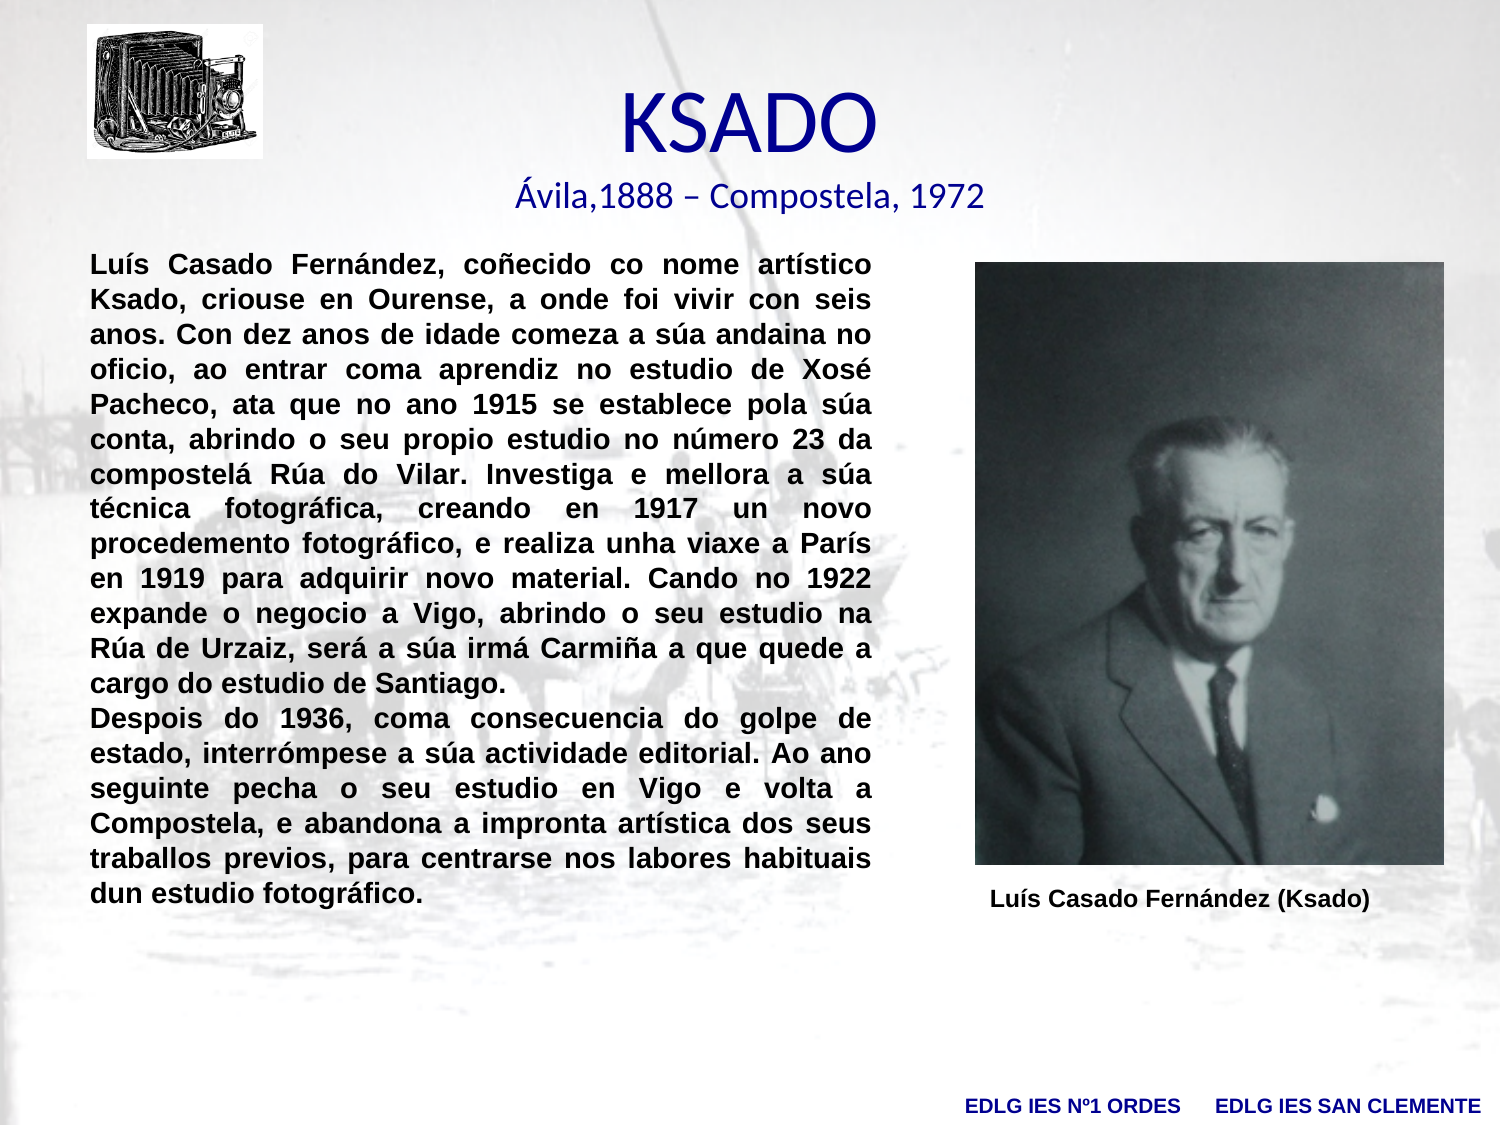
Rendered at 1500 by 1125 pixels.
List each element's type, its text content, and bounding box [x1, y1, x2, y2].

title KSADO Ávila,1888 – Compostela, 1972 [75, 45, 1426, 233]
text_box Luís Casado Fernández (Ksado) [975, 875, 1386, 921]
text_box Luís Casado Fernández, coñecido co nome artístico Ksado, criouse en Ourense, a onde foi vivir con seis anos. Con dez anos de idade comeza a súa andaina no oficio, ao entrar coma aprendiz no estudio de Xosé Pacheco, ata que no ano 1915 se establece pola súa conta, abrindo o seu propio estudio no número 23 da compostelá Rúa do Vilar. Investiga e mellora a súa técnica fotográfica, creando en 1917 un novo procedemento fotográfico, e realiza unha viaxe a París en 1919 para adquirir novo material. Cando no 1922 expande o negocio a Vigo, abrindo o seu estudio na Rúa de Urzaiz, será a súa irmá Carmiña a que quede a cargo do estudio de Santiago. Despois do 1936, coma consecuencia do golpe de estado, interrómpese a súa actividade editorial. Ao ano seguinte pecha o seu estudio en Vigo e volta a Compostela, e abandona a impronta artística dos seus traballos previos, para centrarse nos labores habituais dun estudio fotográfico. [75, 237, 888, 953]
text_box EDLG IES Nº1 ORDES EDLG IES SAN CLEMENTE [949, 1084, 1500, 1125]
picture [0, 0, 1500, 1125]
